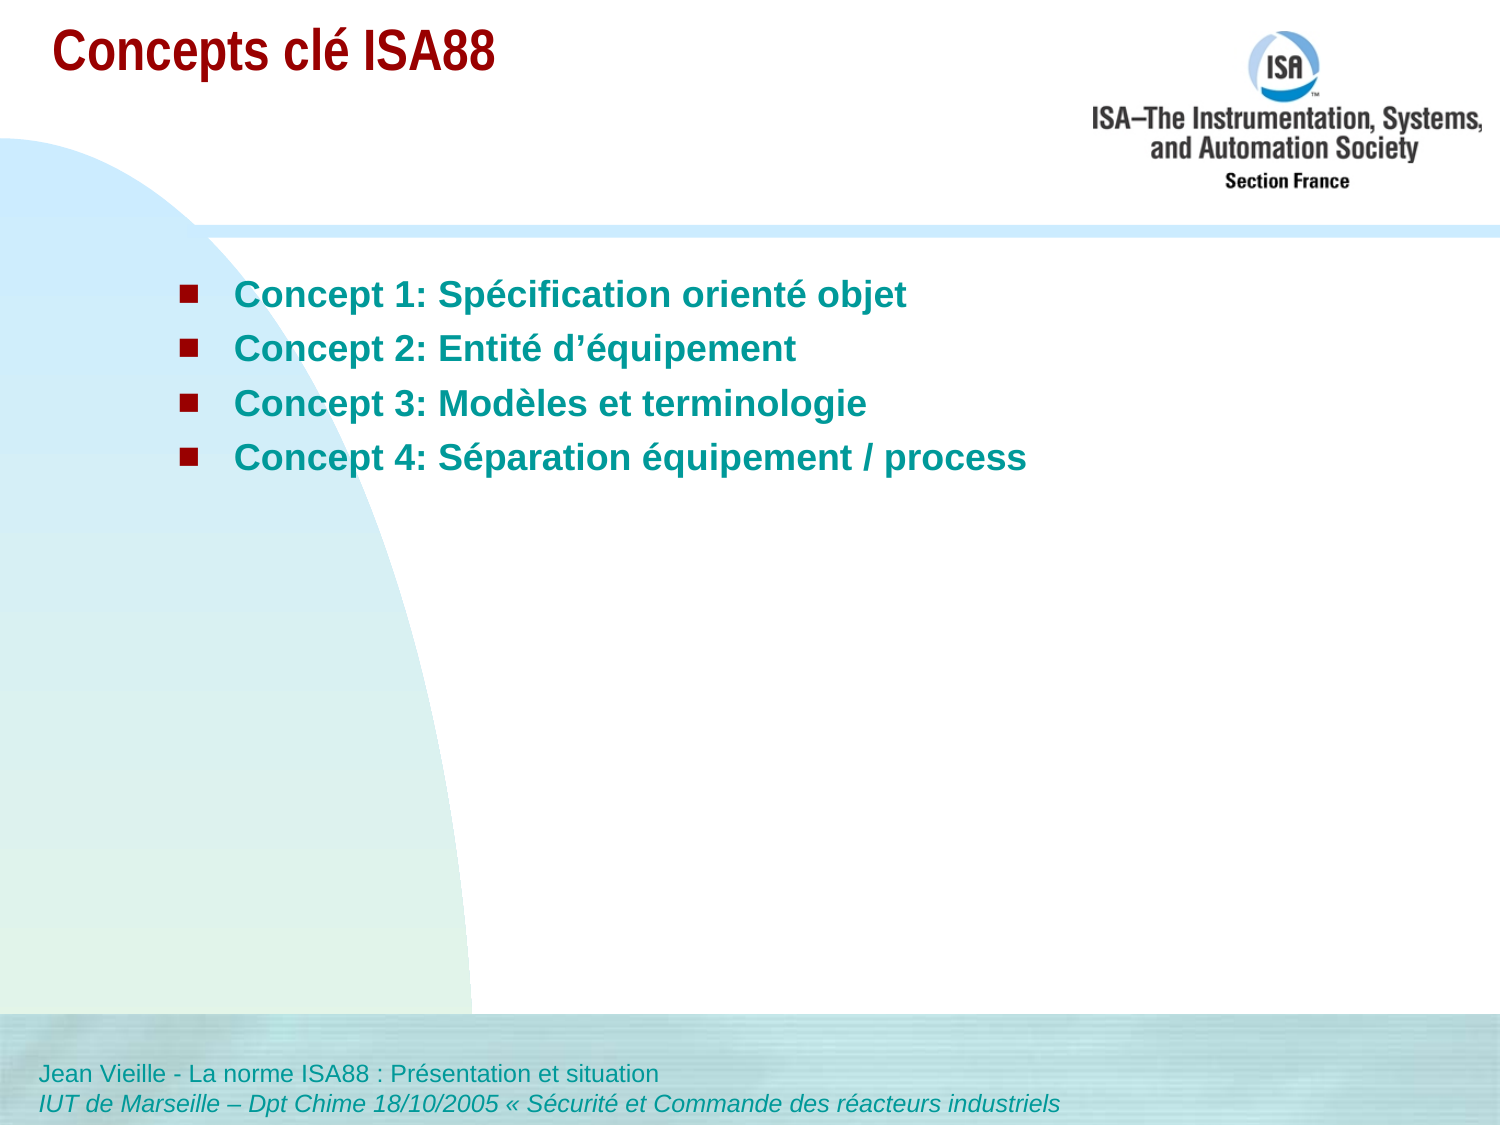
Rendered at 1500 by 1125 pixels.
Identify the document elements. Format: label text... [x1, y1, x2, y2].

picture [0, 1014, 1500, 1125]
list Concept 1: Spécification orienté objet Concept 2: Entité d’équipement Concept 3: Modèles et terminologie Concept 4: Séparation équipement / process [162, 262, 1453, 1000]
title Concepts clé ISA88 [37, 12, 1088, 201]
picture [1092, 31, 1483, 194]
